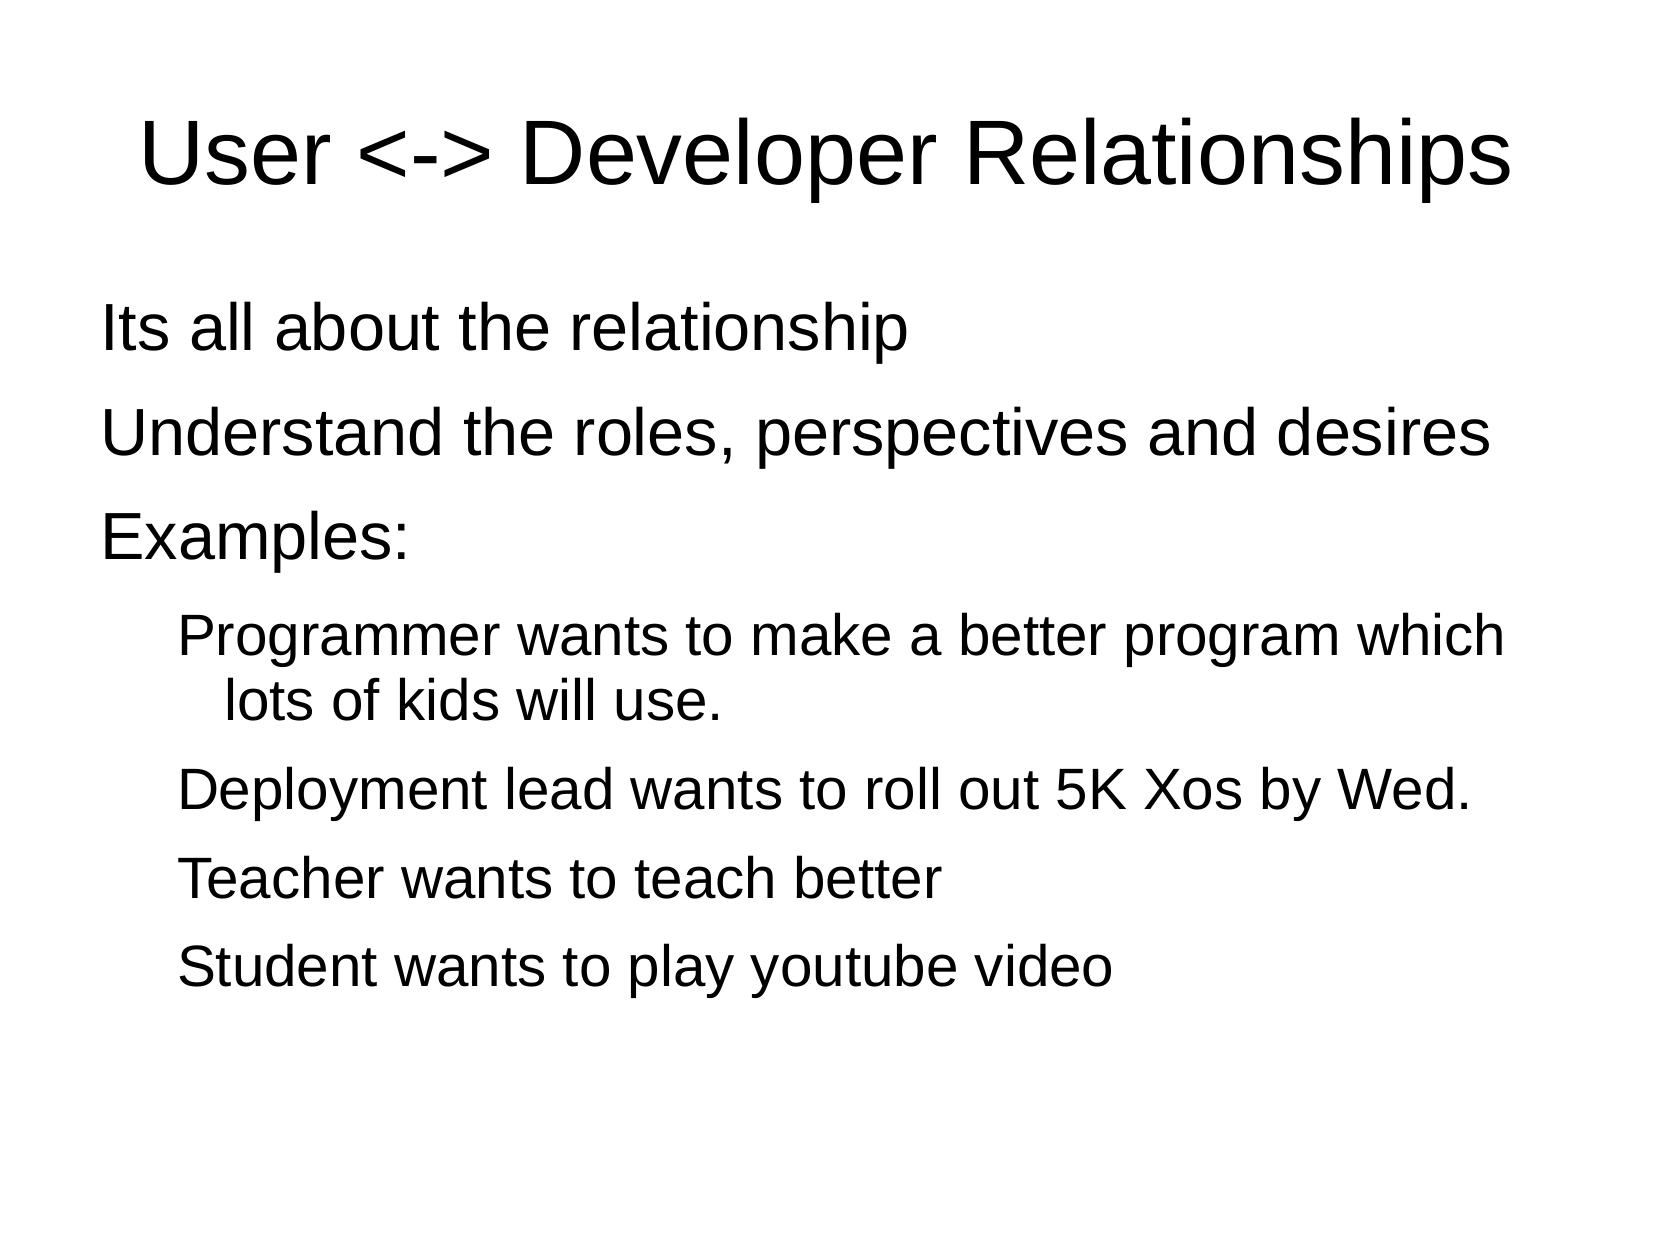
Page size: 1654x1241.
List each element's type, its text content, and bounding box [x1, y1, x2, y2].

list Its all about the relationship Understand the roles, perspectives and desires Examples: Programmer wants to make a better program which lots of kids will use. Deployment lead wants to roll out 5K Xos by Wed. Teacher wants to teach better Student wants to play youtube video [82, 290, 1571, 1094]
title User <-> Developer Relationships [82, 56, 1571, 250]
